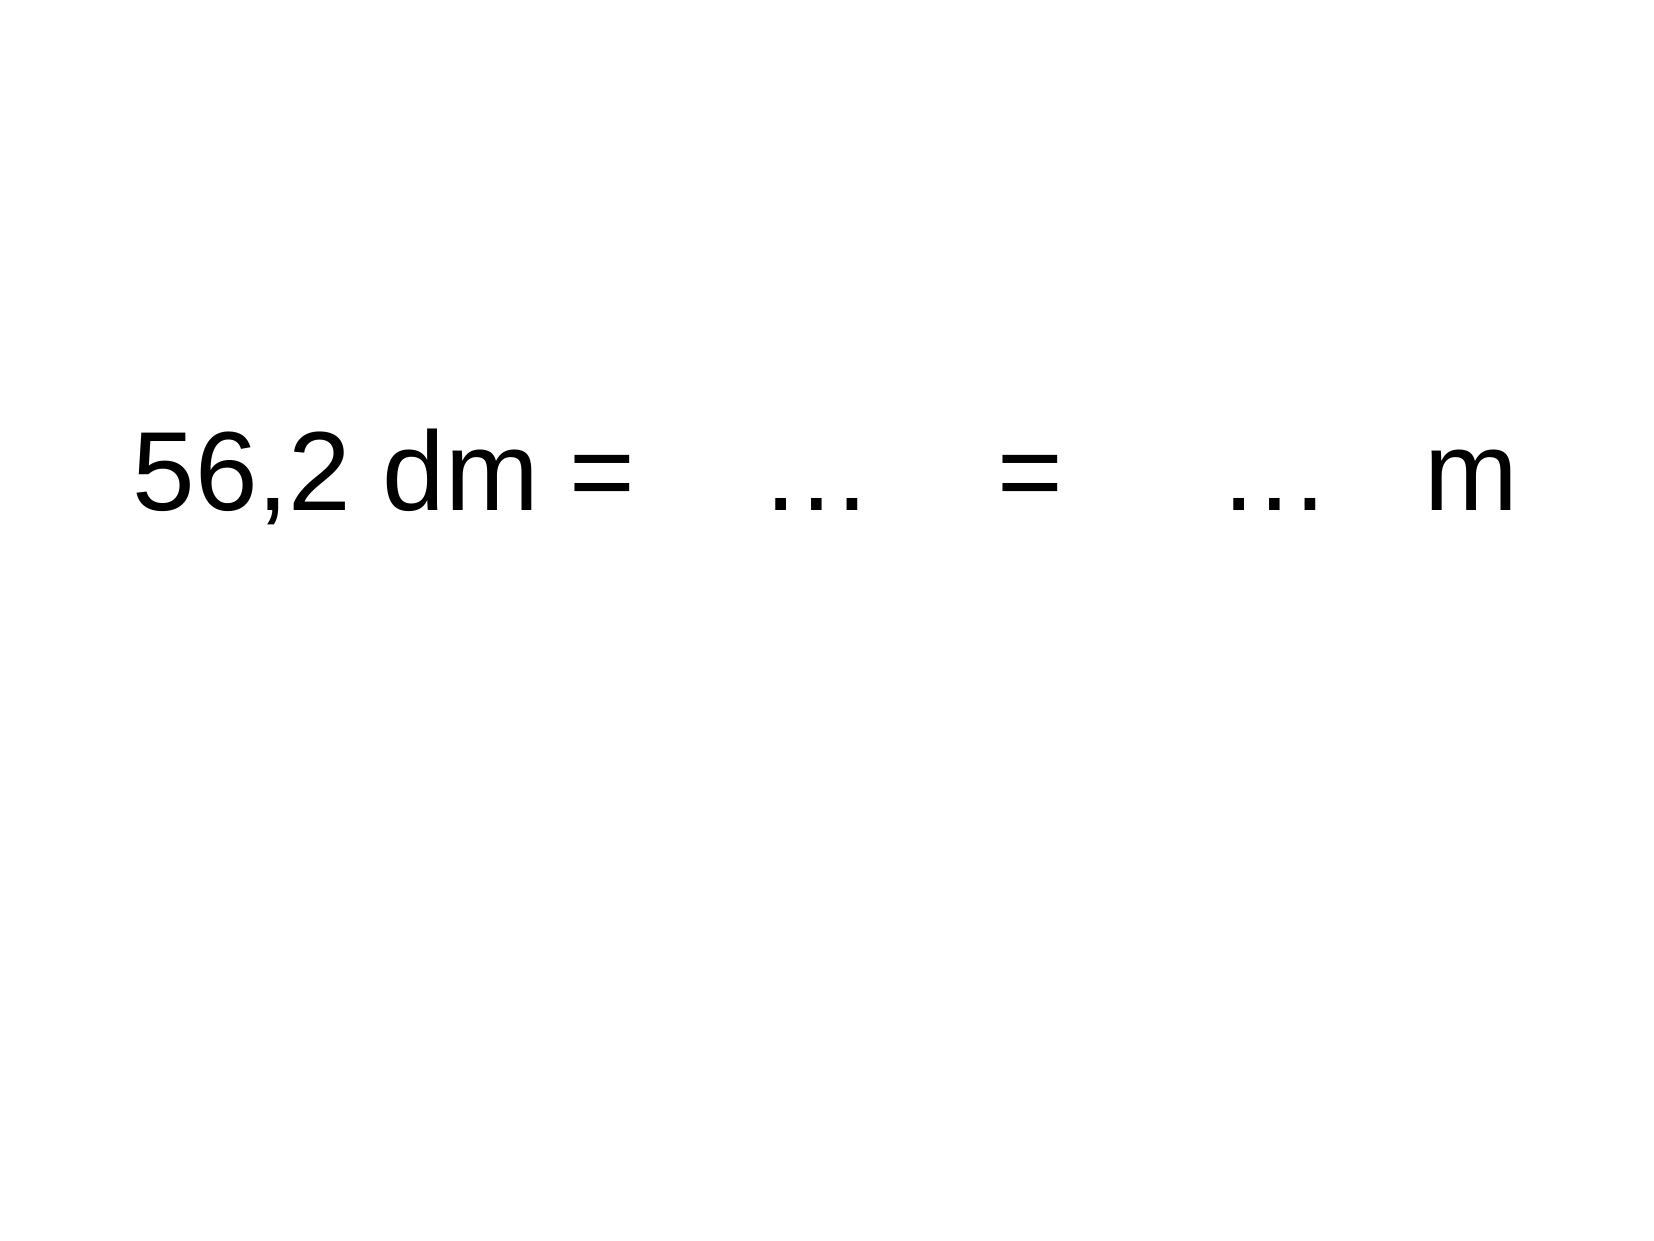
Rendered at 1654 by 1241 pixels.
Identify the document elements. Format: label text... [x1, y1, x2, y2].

subtitle 56,2 dm = … = … m [82, 47, 1571, 897]
